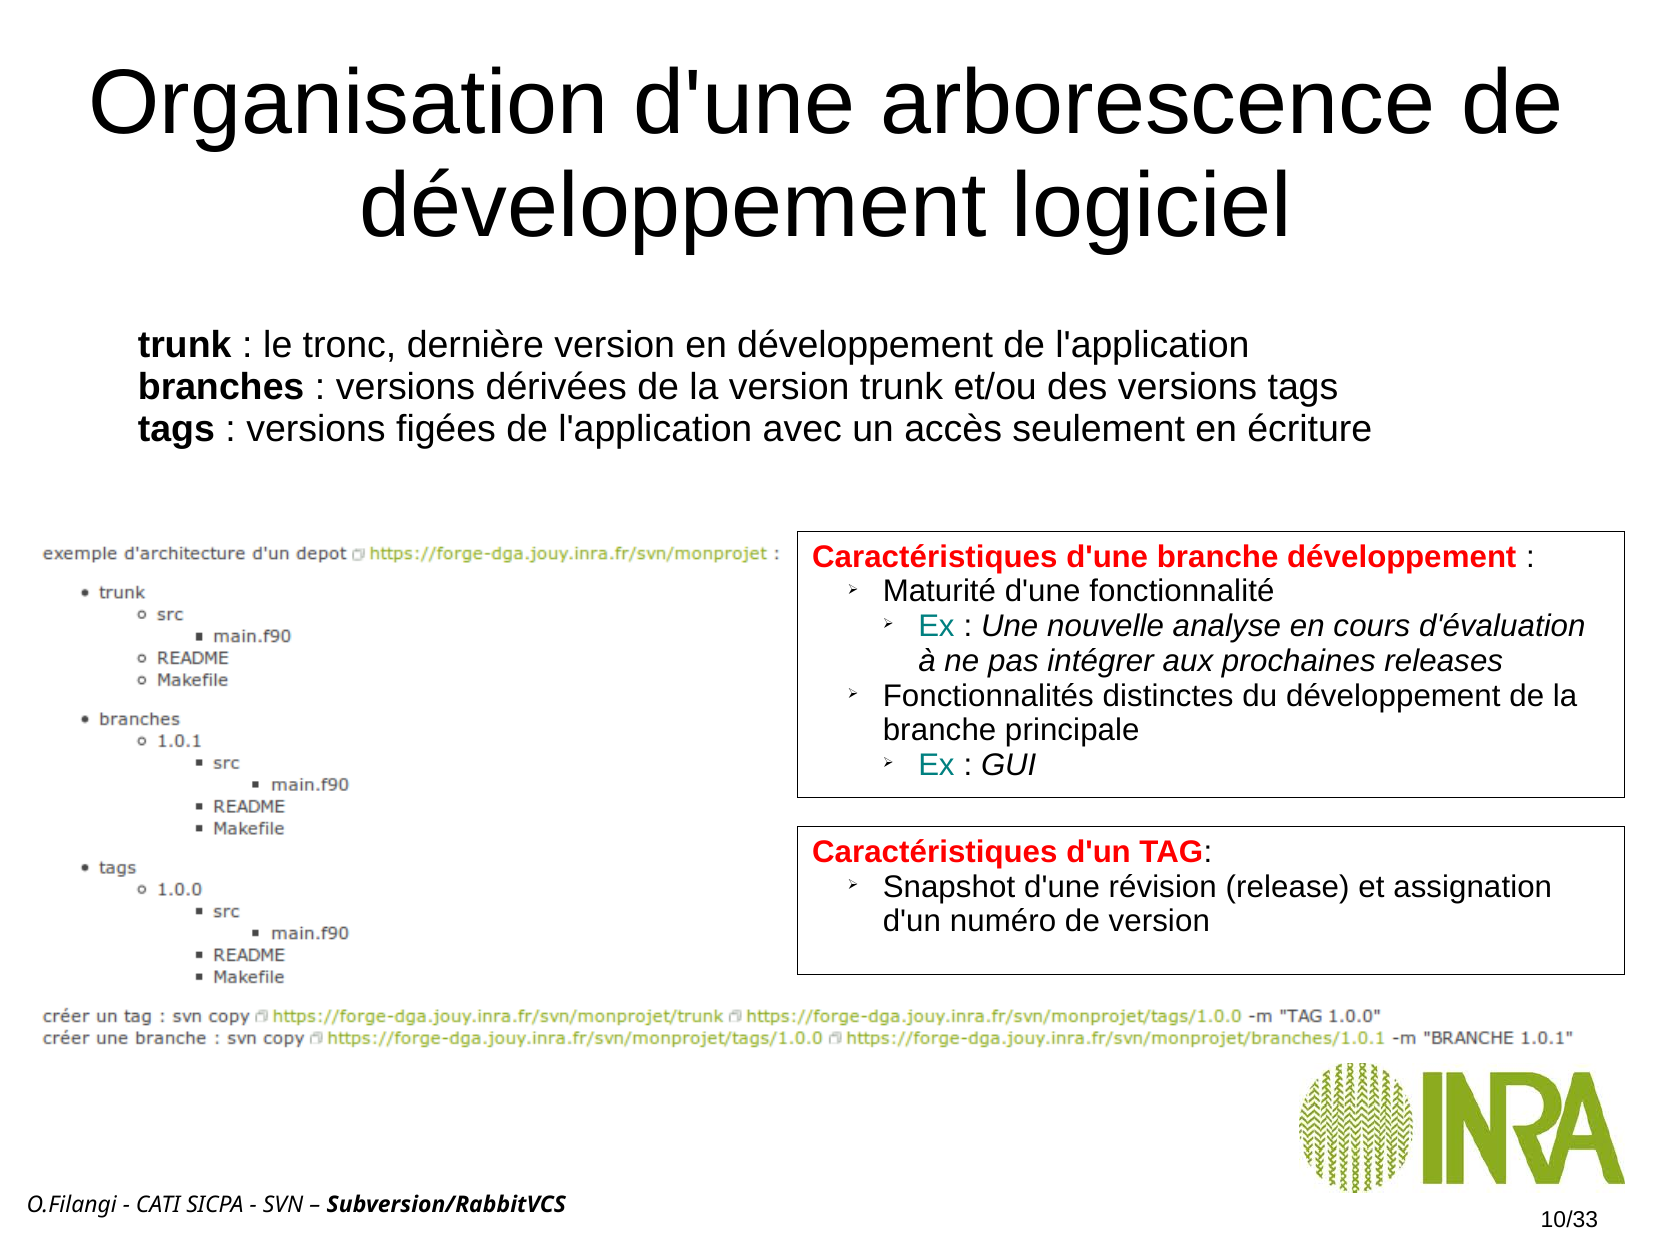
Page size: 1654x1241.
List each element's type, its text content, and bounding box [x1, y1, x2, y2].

text_box 23/34 [1525, 1199, 1654, 1241]
text_box Caractéristiques d'un TAG: Snapshot d'une révision (release) et assignation d'un numéro de version [797, 826, 1625, 975]
text_box O.Filangi - CATI SICPA - SVN – Subversion/RabbitVCS [5, 1181, 611, 1227]
picture [29, 533, 1625, 1193]
title Organisation d'une arborescence de développement logiciel [82, 50, 1571, 256]
text_box Caractéristiques d'une branche développement : Maturité d'une fonctionnalité Ex : Une nouvelle analyse en cours d'évaluation à ne pas intégrer aux prochaines releases Fonctionnalités distinctes du développement de la branche principale Ex : GUI [797, 531, 1625, 798]
text_box trunk : le tronc, dernière version en développement de l'application branches : versions dérivées de la version trunk et/ou des versions tags tags : versions figées de l'application avec un accès seulement en écriture [102, 315, 1388, 499]
